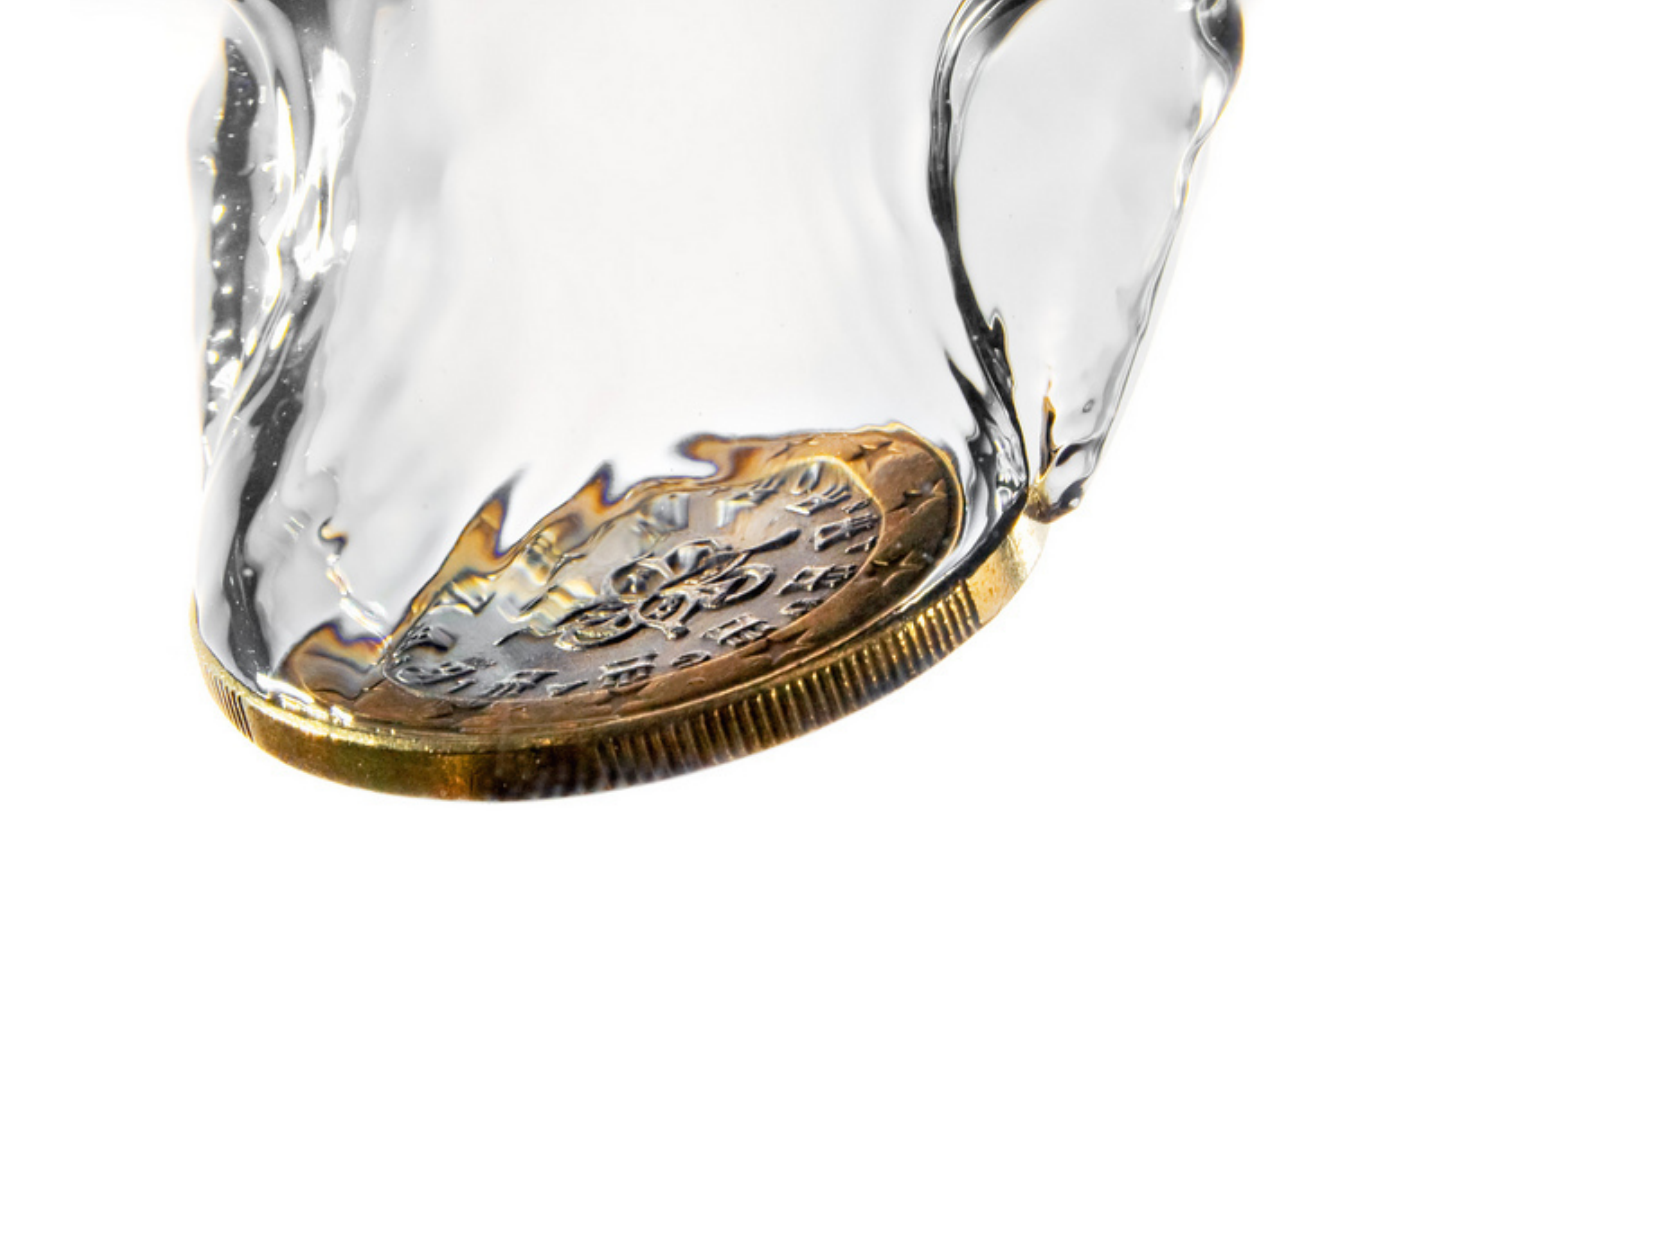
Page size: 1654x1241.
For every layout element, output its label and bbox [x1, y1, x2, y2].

picture [70, 0, 1299, 827]
